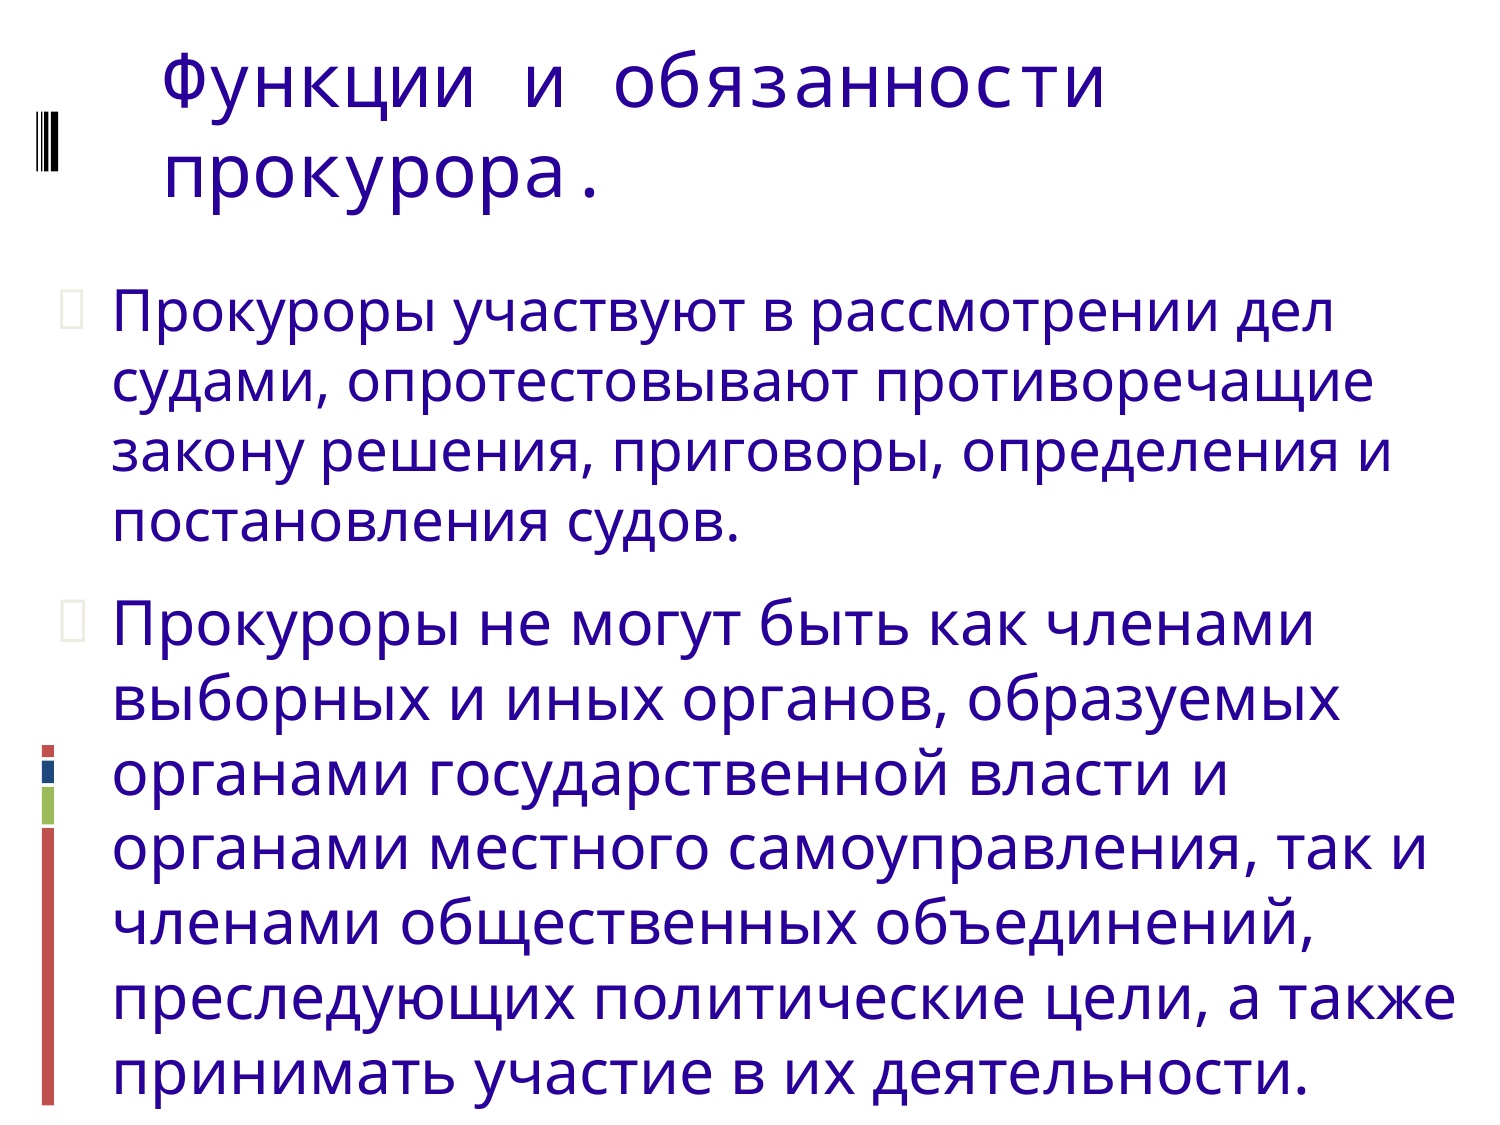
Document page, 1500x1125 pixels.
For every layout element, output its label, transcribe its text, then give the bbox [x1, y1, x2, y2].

list Прокуроры участвуют в рассмотрении дел судами, опротестовывают противоречащие закону решения, приговоры, определения и постановления судов. Прокуроры не могут быть как членами выборных и иных органов, образуемых органами государственной власти и органами местного самоуправления, так и членами общественных объединений, преследующих политические цели, а также принимать участие в их деятельности. [29, 265, 1477, 1125]
title Функции и обязанности прокурора. [147, 24, 1423, 237]
